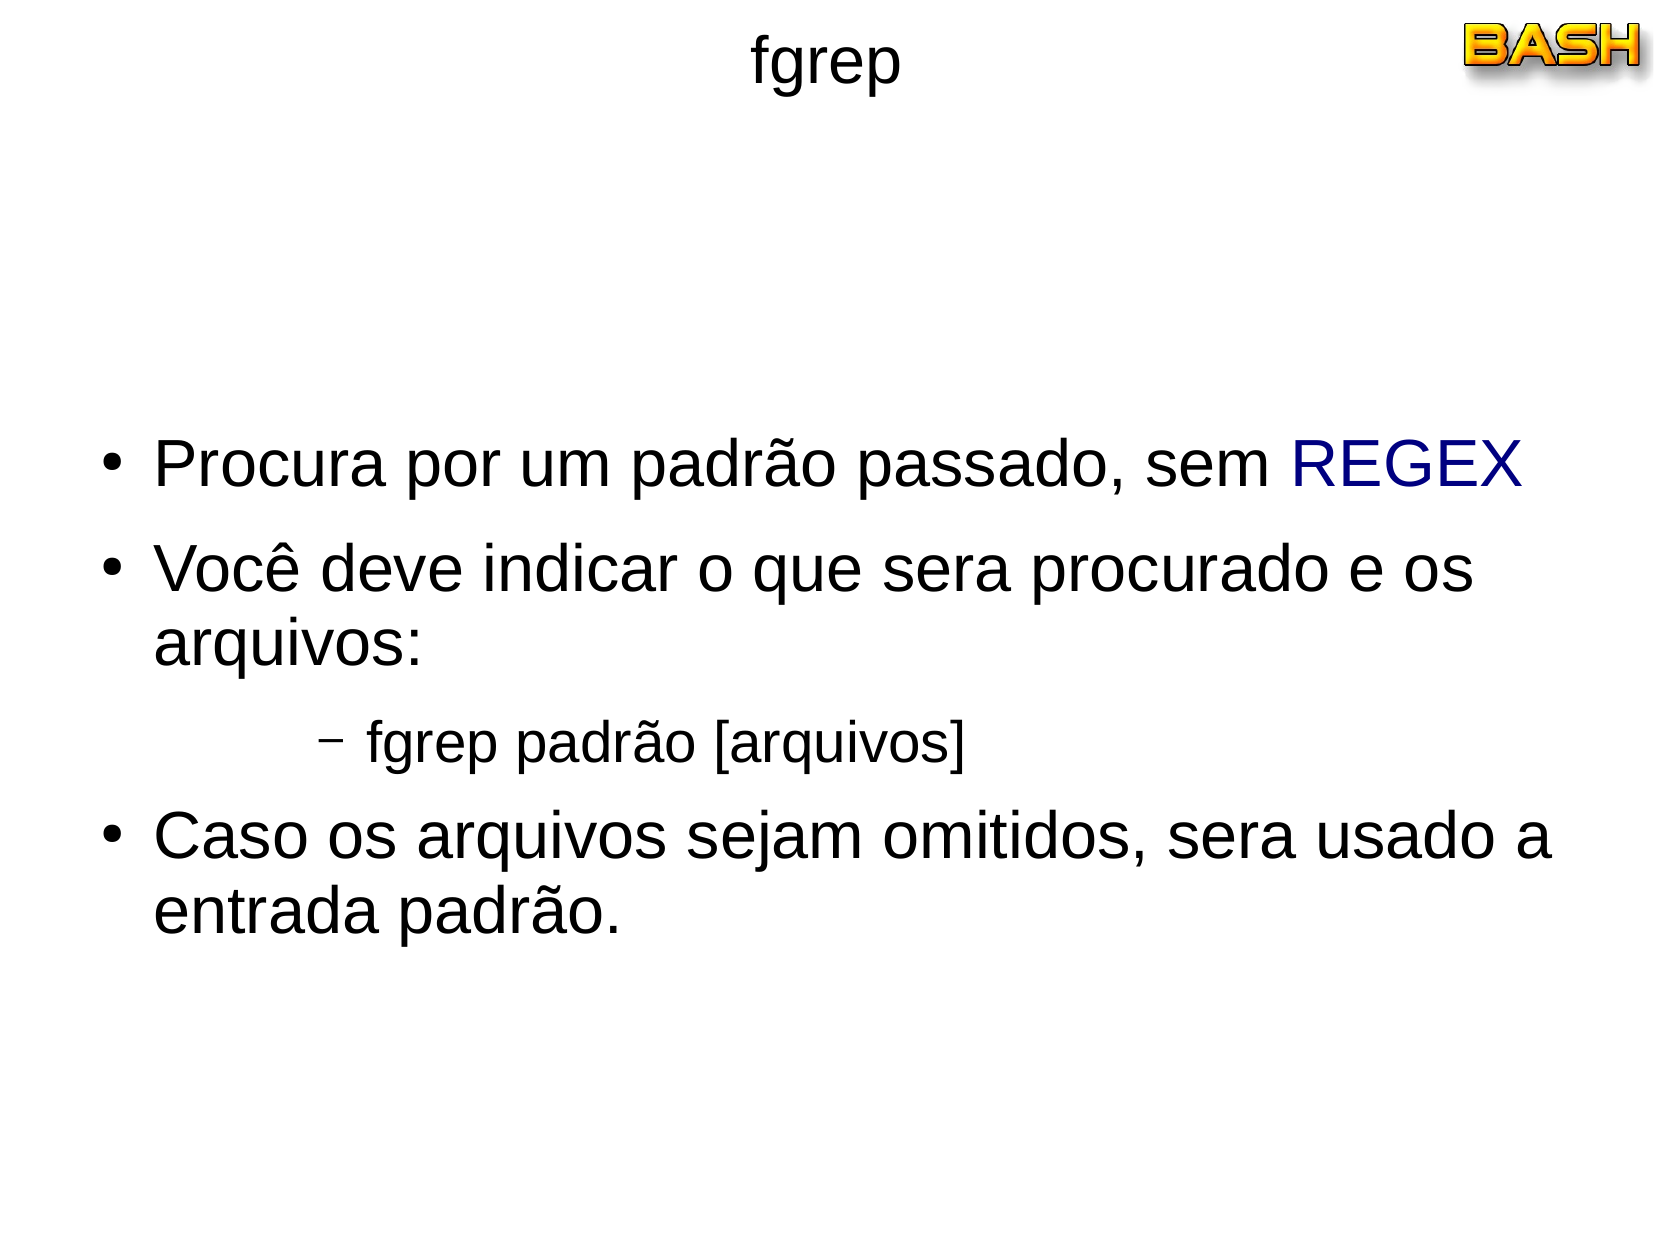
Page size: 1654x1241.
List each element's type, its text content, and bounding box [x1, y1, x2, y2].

title fgrep [82, 22, 1571, 98]
list Procura por um padrão passado, sem REGEX Você deve indicar o que sera procurado e os arquivos: fgrep padrão [arquivos] Caso os arquivos sejam omitidos, sera usado a entrada padrão. [82, 426, 1571, 948]
picture [1450, 0, 1654, 96]
